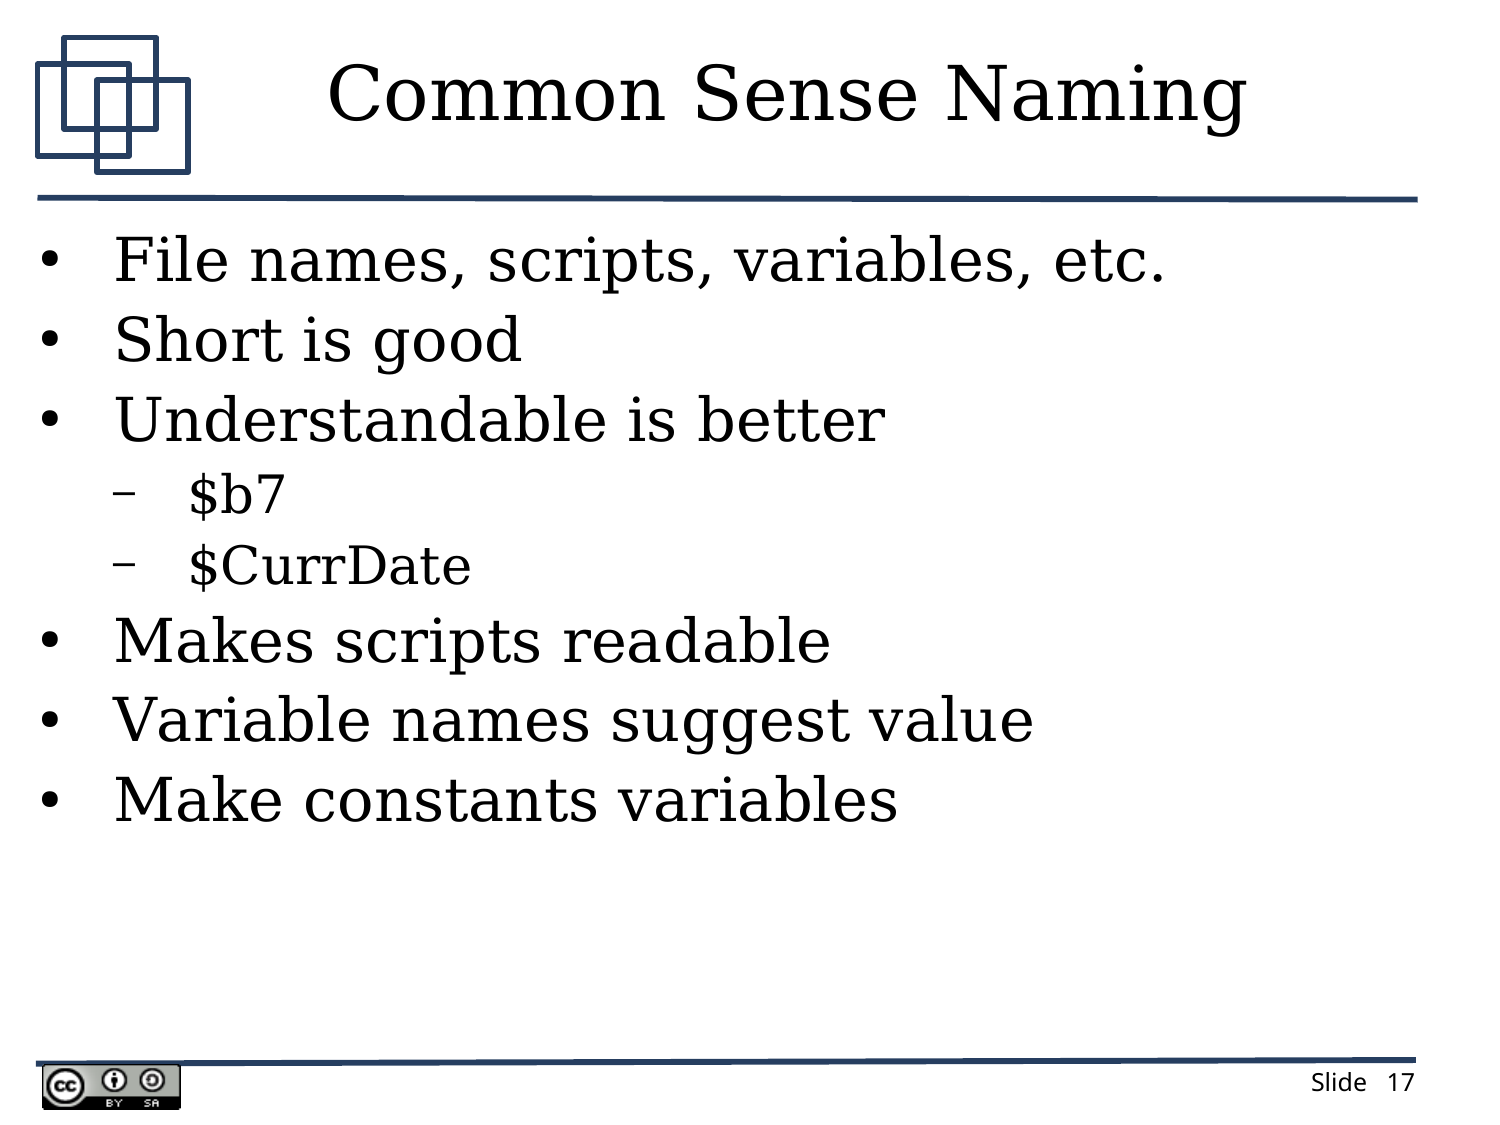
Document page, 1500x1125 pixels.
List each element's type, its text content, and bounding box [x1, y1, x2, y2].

title Common Sense Naming [150, 0, 1425, 188]
list File names, scripts, variables, etc. Short is good Understandable is better $b7 $CurrDate Makes scripts readable Variable names suggest value Make constants variables [37, 224, 1425, 968]
picture [42, 1064, 181, 1110]
